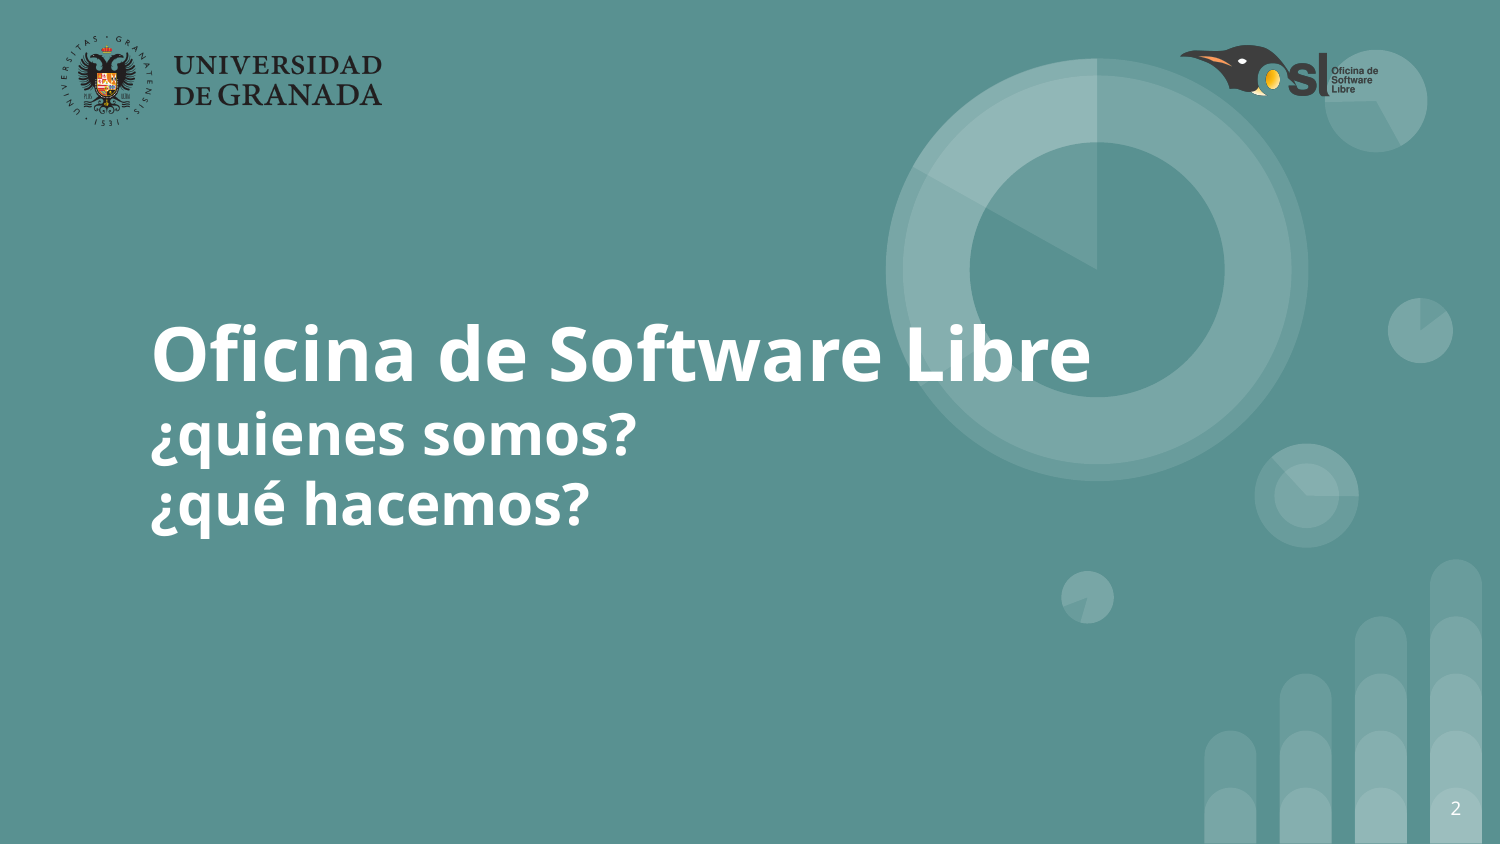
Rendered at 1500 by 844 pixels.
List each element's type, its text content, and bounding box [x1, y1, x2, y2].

picture [61, 36, 382, 126]
picture [1176, 25, 1404, 115]
slide_number <número> [1386, 777, 1477, 842]
title Oficina de Software Libre ¿quienes somos? ¿qué hacemos? [135, 268, 1264, 576]
